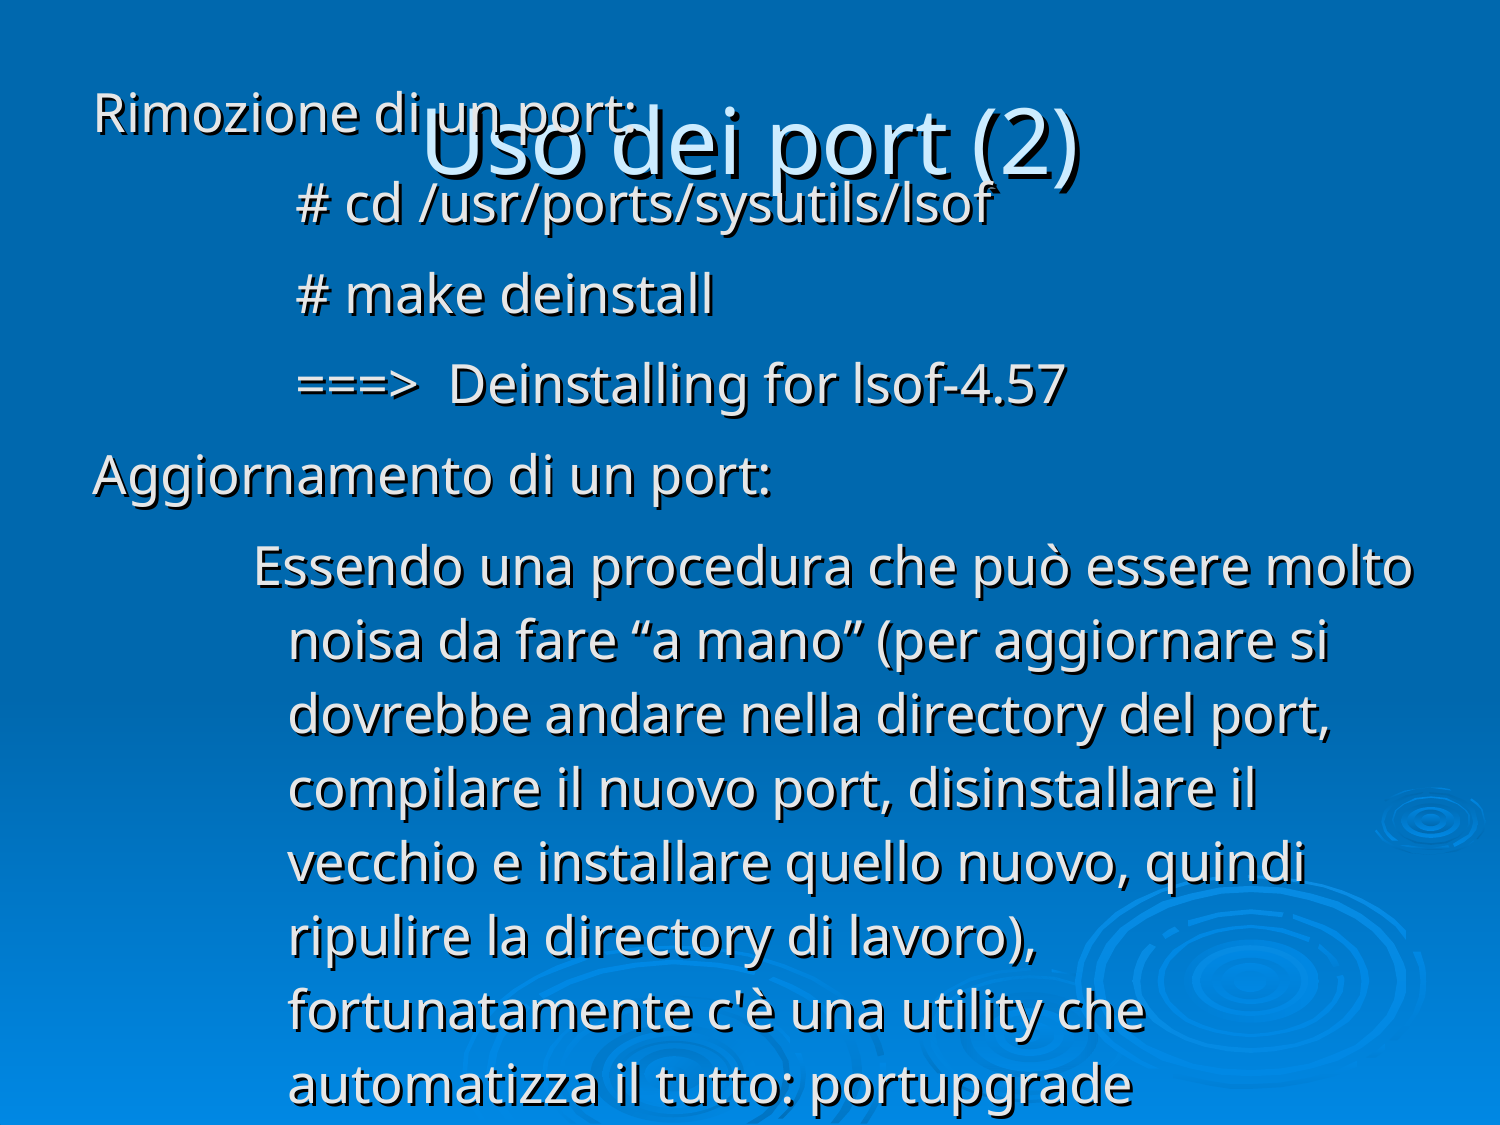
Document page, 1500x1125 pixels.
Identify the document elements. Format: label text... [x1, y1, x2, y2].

subtitle Rimozione di un port: # cd /usr/ports/sysutils/lsof # make deinstall ===> Deinstalling for lsof-4.57 Aggiornamento di un port: Essendo una procedura che può essere molto noisa da fare “a mano” (per aggiornare si dovrebbe andare nella directory del port, compilare il nuovo port, disinstallare il vecchio e installare quello nuovo, quindi ripulire la directory di lavoro), fortunatamente c'è una utility che automatizza il tutto: portupgrade (sysutils/portupgrade)! [75, 167, 1426, 1100]
title Uso dei port (2) [75, 21, 1426, 167]
